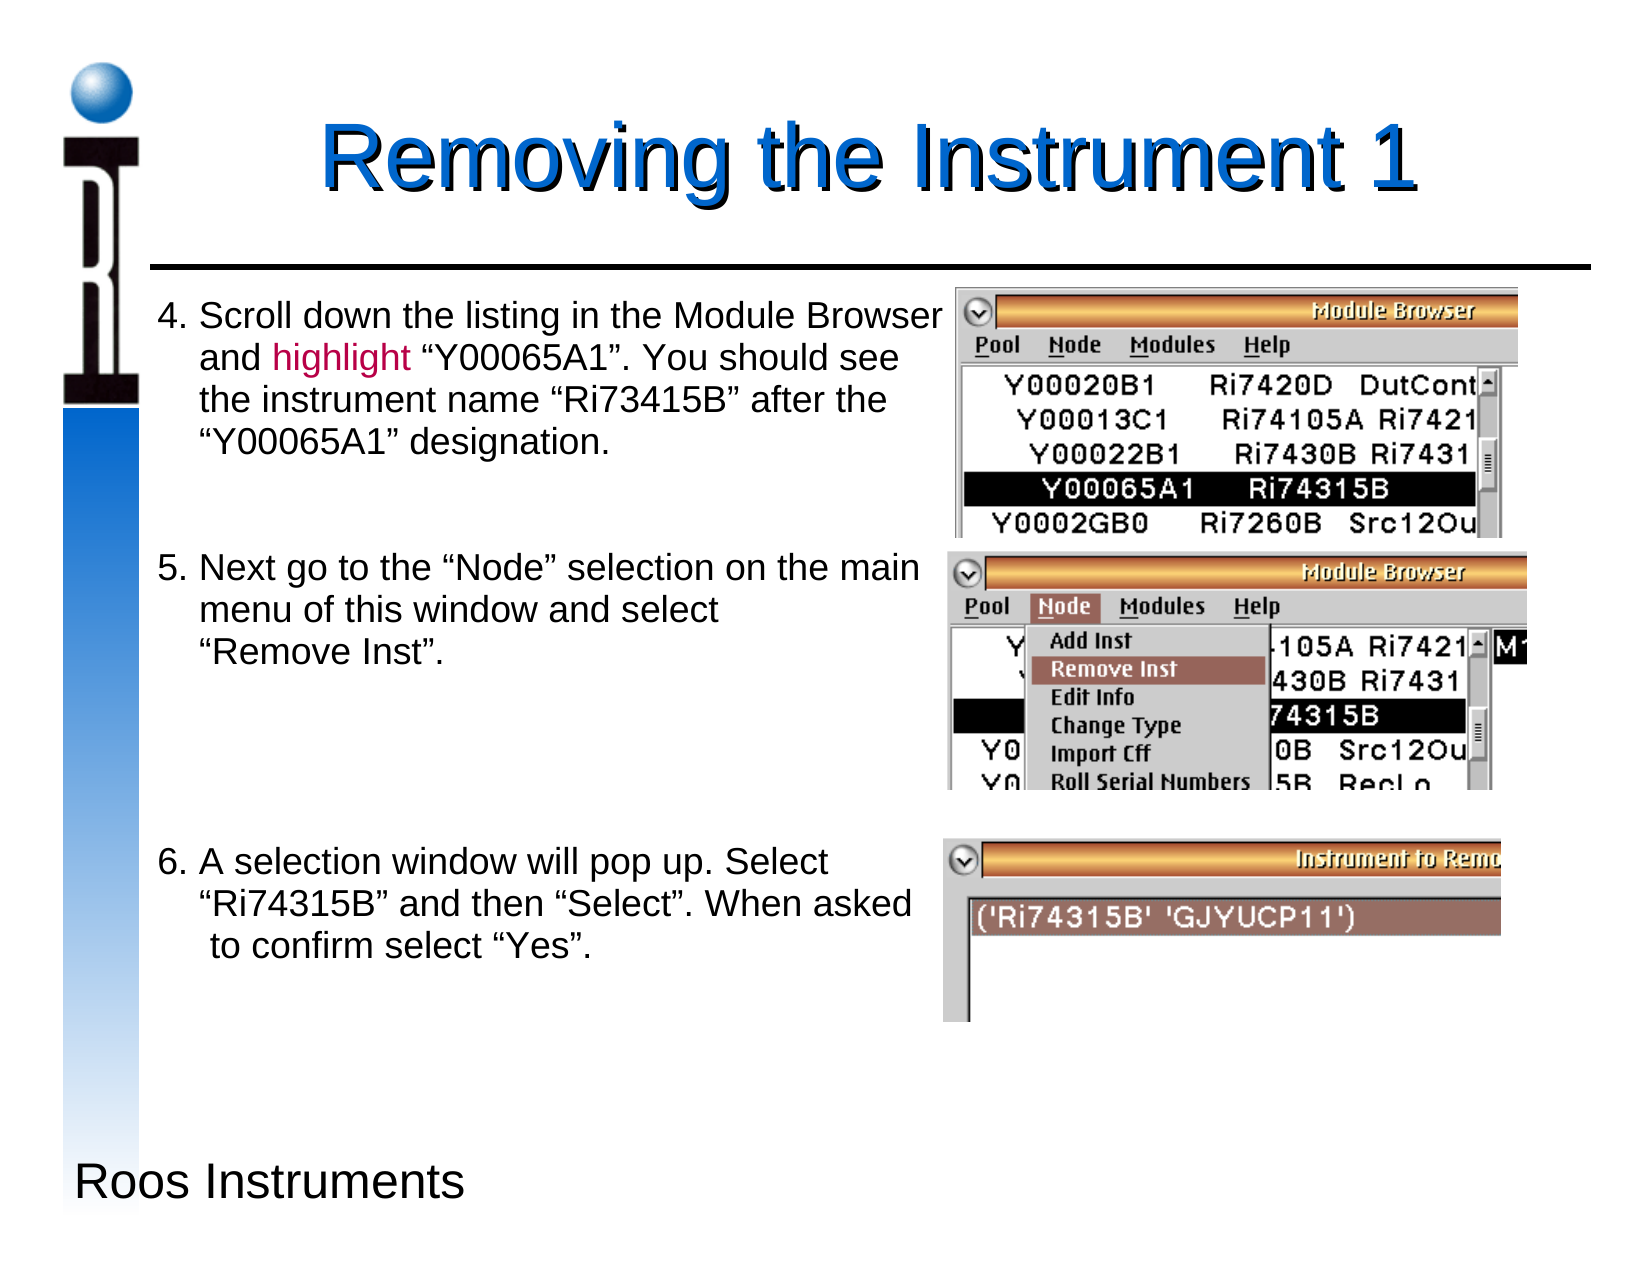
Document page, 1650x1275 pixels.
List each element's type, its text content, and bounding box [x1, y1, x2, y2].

picture [946, 550, 1527, 790]
picture [955, 287, 1518, 538]
title Removing the Instrument 1 [147, 66, 1591, 245]
text_box 4. Scroll down the listing in the Module Browser and highlight “Y00065A1”. You should see the instrument name “Ri73415B” after the “Y00065A1” designation. 5. Next go to the “Node” selection on the main menu of this window and select “Remove Inst”. 6. A selection window will pop up. Select “Ri74315B” and then “Select”. When asked to confirm select “Yes”. [142, 287, 957, 1102]
picture [943, 837, 1501, 1022]
picture [59, 59, 144, 411]
